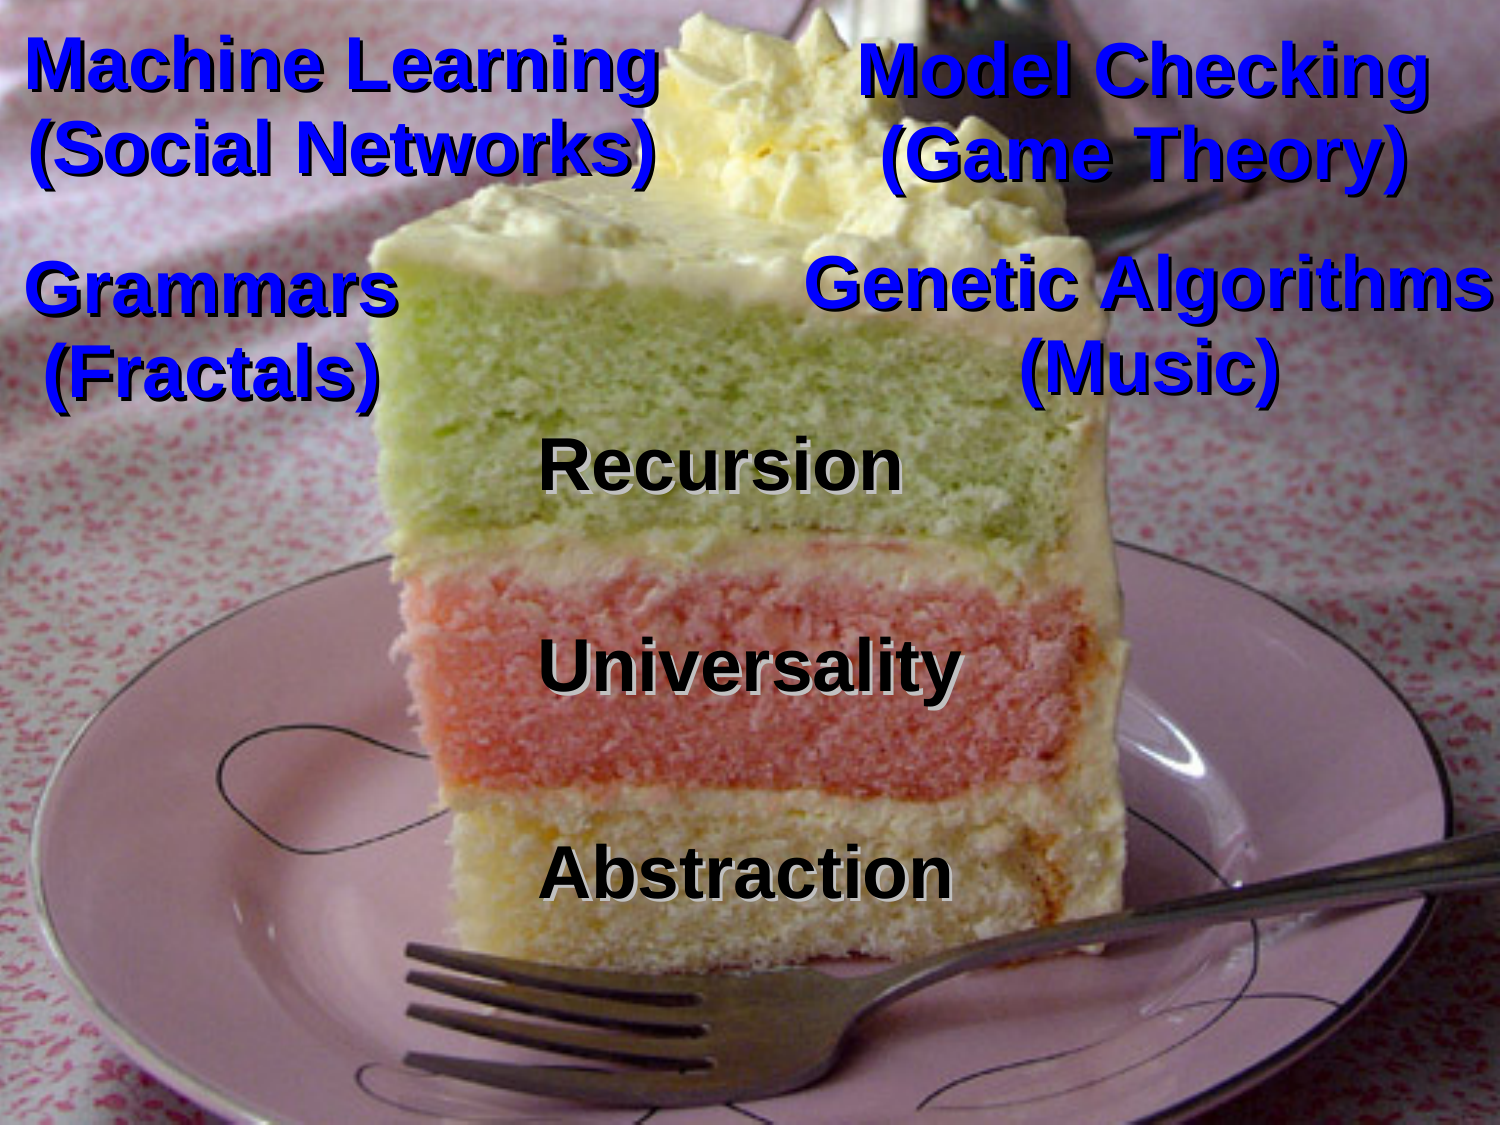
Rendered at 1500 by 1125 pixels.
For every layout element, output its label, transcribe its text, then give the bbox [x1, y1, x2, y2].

text_box Recursion [522, 415, 920, 515]
text_box Abstraction [522, 823, 970, 922]
picture [0, 0, 1500, 1125]
text_box Model Checking (Game Theory) [841, 20, 1447, 203]
text_box Genetic Algorithms (Music) [788, 232, 1500, 416]
text_box Universality [522, 616, 979, 716]
text_box Grammars (Fractals) [9, 238, 414, 422]
text_box Machine Learning (Social Networks) [9, 14, 677, 197]
